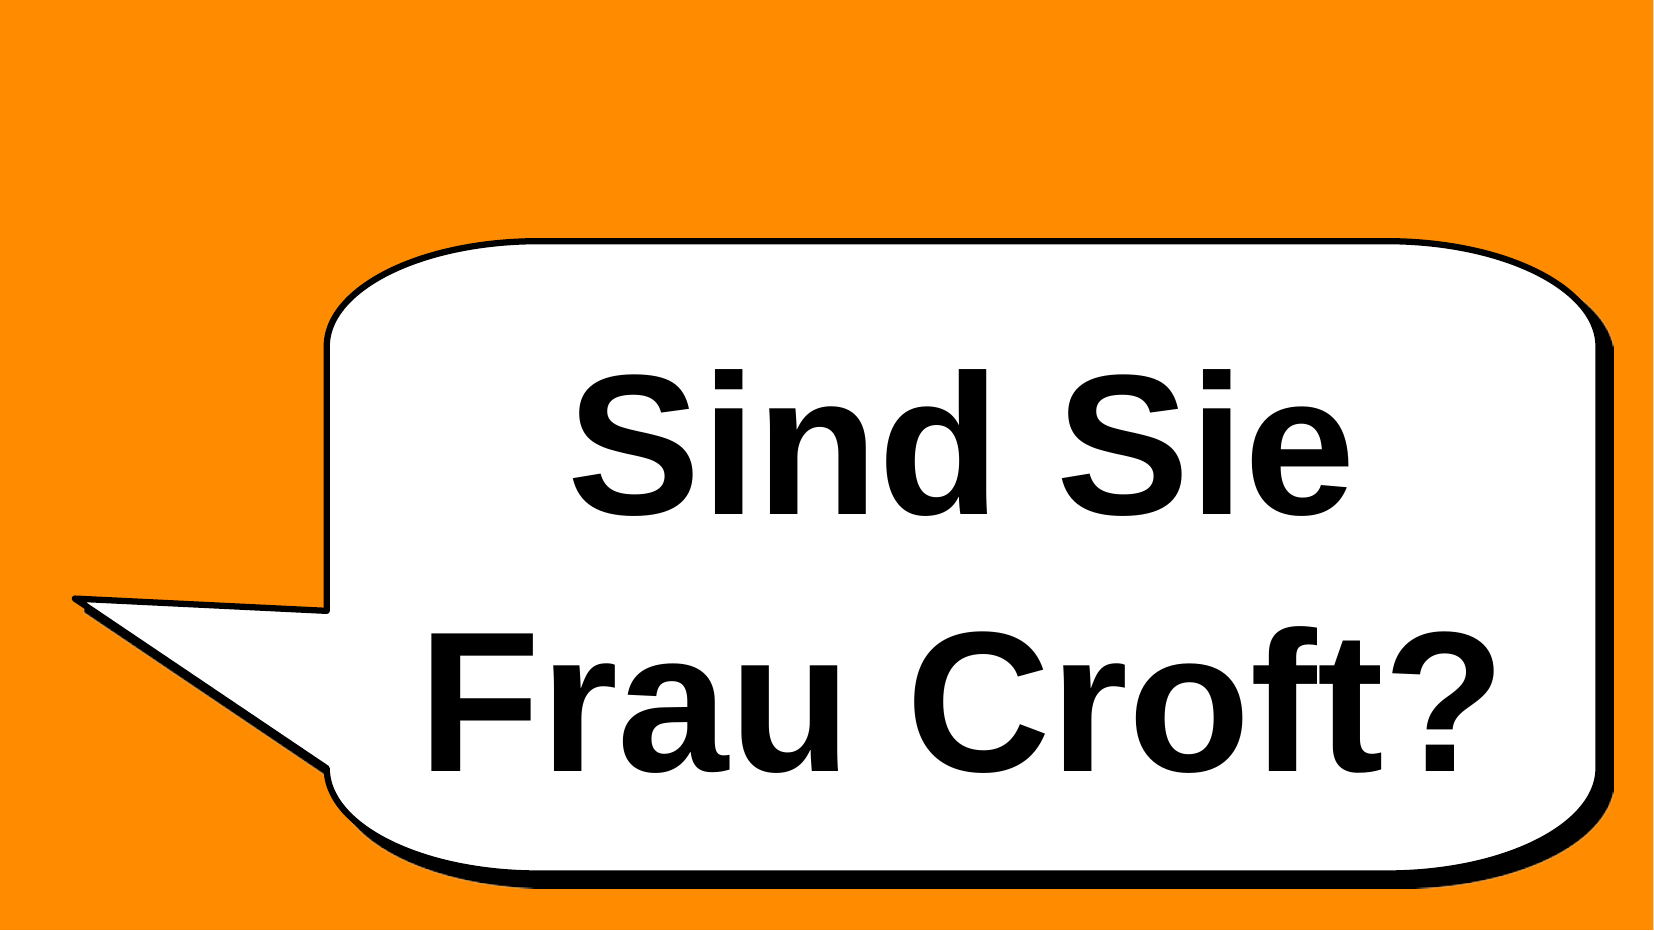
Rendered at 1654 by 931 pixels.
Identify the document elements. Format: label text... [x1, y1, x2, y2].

text_box Sind Sie Frau Croft? [74, 241, 1599, 874]
